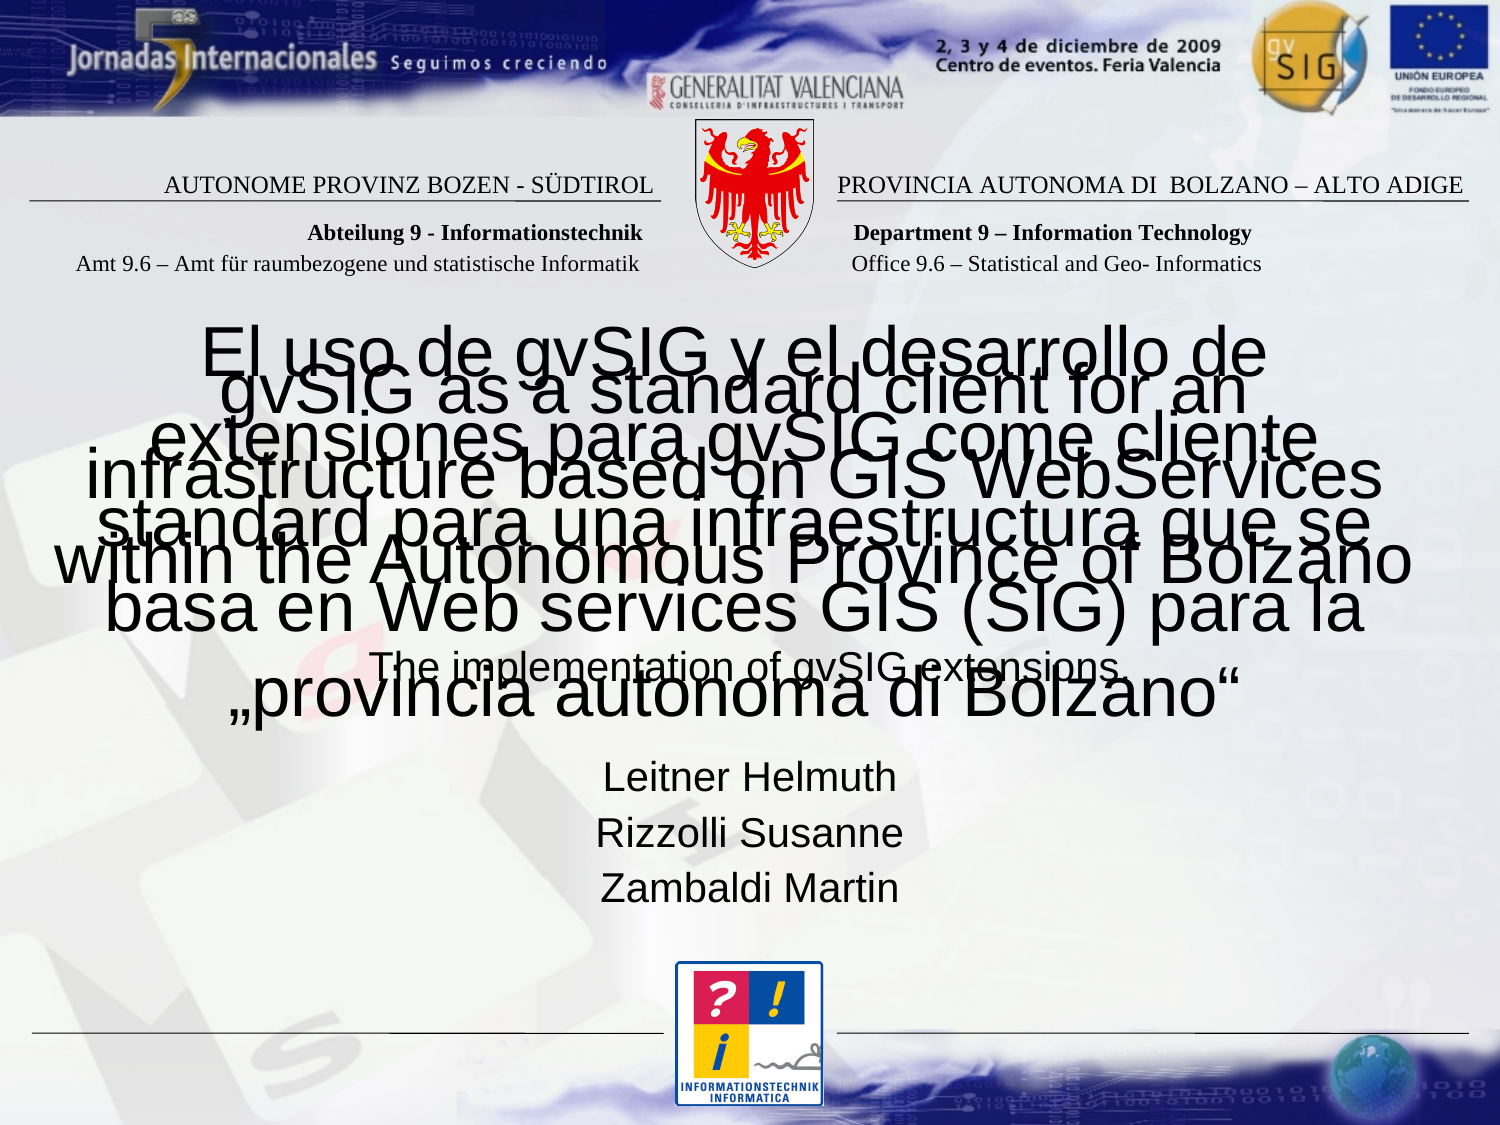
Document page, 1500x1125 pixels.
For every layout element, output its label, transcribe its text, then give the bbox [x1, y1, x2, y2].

text_box El uso de gvSIG y el desarrollo de extensiones para gvSIG come cliente standard para una infraestructura que se basa en Web services GIS (SIG) para la „provincia autonoma di Bolzano“ [0, 298, 1471, 739]
picture [0, 0, 1500, 1125]
subtitle The implementation of gvSIG extensions. Leitner Helmuth Rizzolli Susanne Zambaldi Martin [225, 739, 1276, 926]
